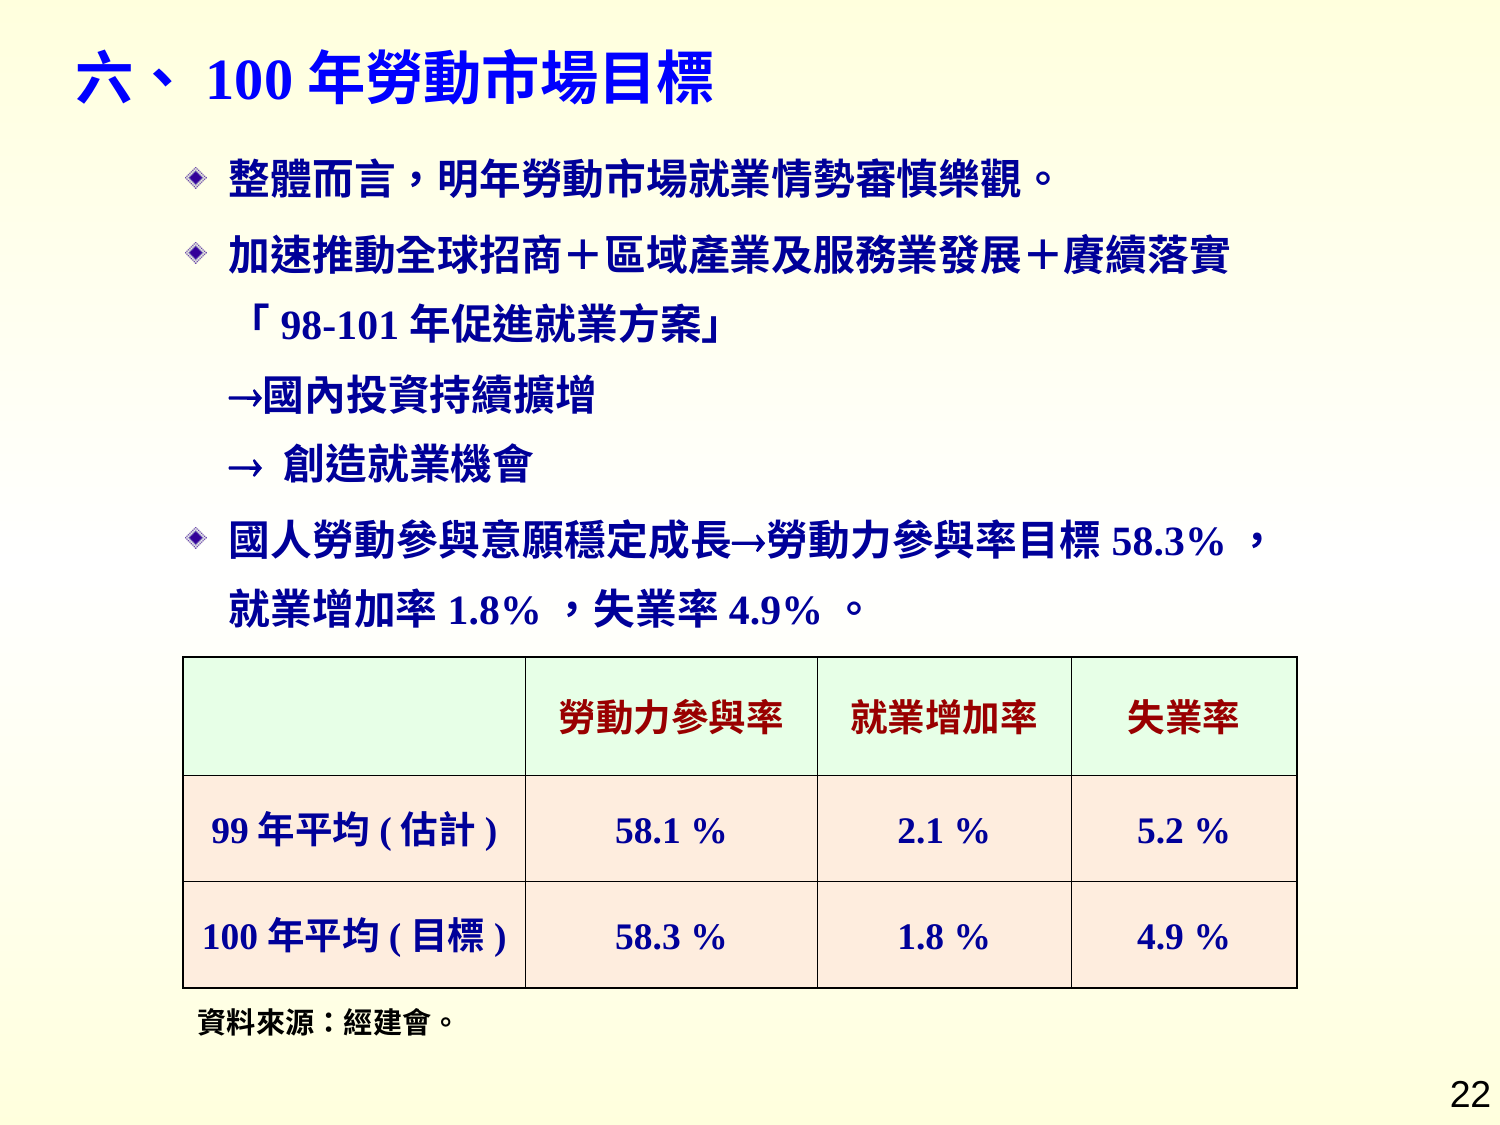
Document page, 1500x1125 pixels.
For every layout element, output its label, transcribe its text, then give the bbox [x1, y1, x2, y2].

table_header 勞動力參與率 [526, 658, 817, 775]
table_cell 1.8 % [818, 882, 1071, 987]
table_cell 2.1 % [818, 776, 1071, 881]
text_box 整體而言，明年勞動市場就業情勢審慎樂觀。 加速推動全球招商＋區域產業及服務業發展＋賡續落實「98-101年促進就業方案」 國內投資持續擴增  創造就業機會 國人勞動參與意願穩定成長勞動力參與率目標58.3%，就業增加率1.8%，失業率4.9%。 [170, 125, 1294, 642]
table_header [184, 658, 525, 775]
table_header 就業增加率 [818, 658, 1071, 775]
picture [185, 167, 207, 189]
table_cell 99年平均(估計) [184, 776, 525, 881]
table_cell 4.9 % [1072, 882, 1296, 987]
table_header 失業率 [1072, 658, 1296, 775]
table_cell 58.3 % [526, 882, 817, 987]
title 六、100年勞動市場目標 [60, 26, 951, 119]
table_cell 58.1 % [526, 776, 817, 881]
picture [185, 527, 207, 549]
picture [185, 242, 207, 264]
table_cell 100年平均(目標) [184, 882, 525, 987]
table_cell 5.2 % [1072, 776, 1296, 881]
text_box 資料來源：經建會。 [183, 1000, 1081, 1048]
